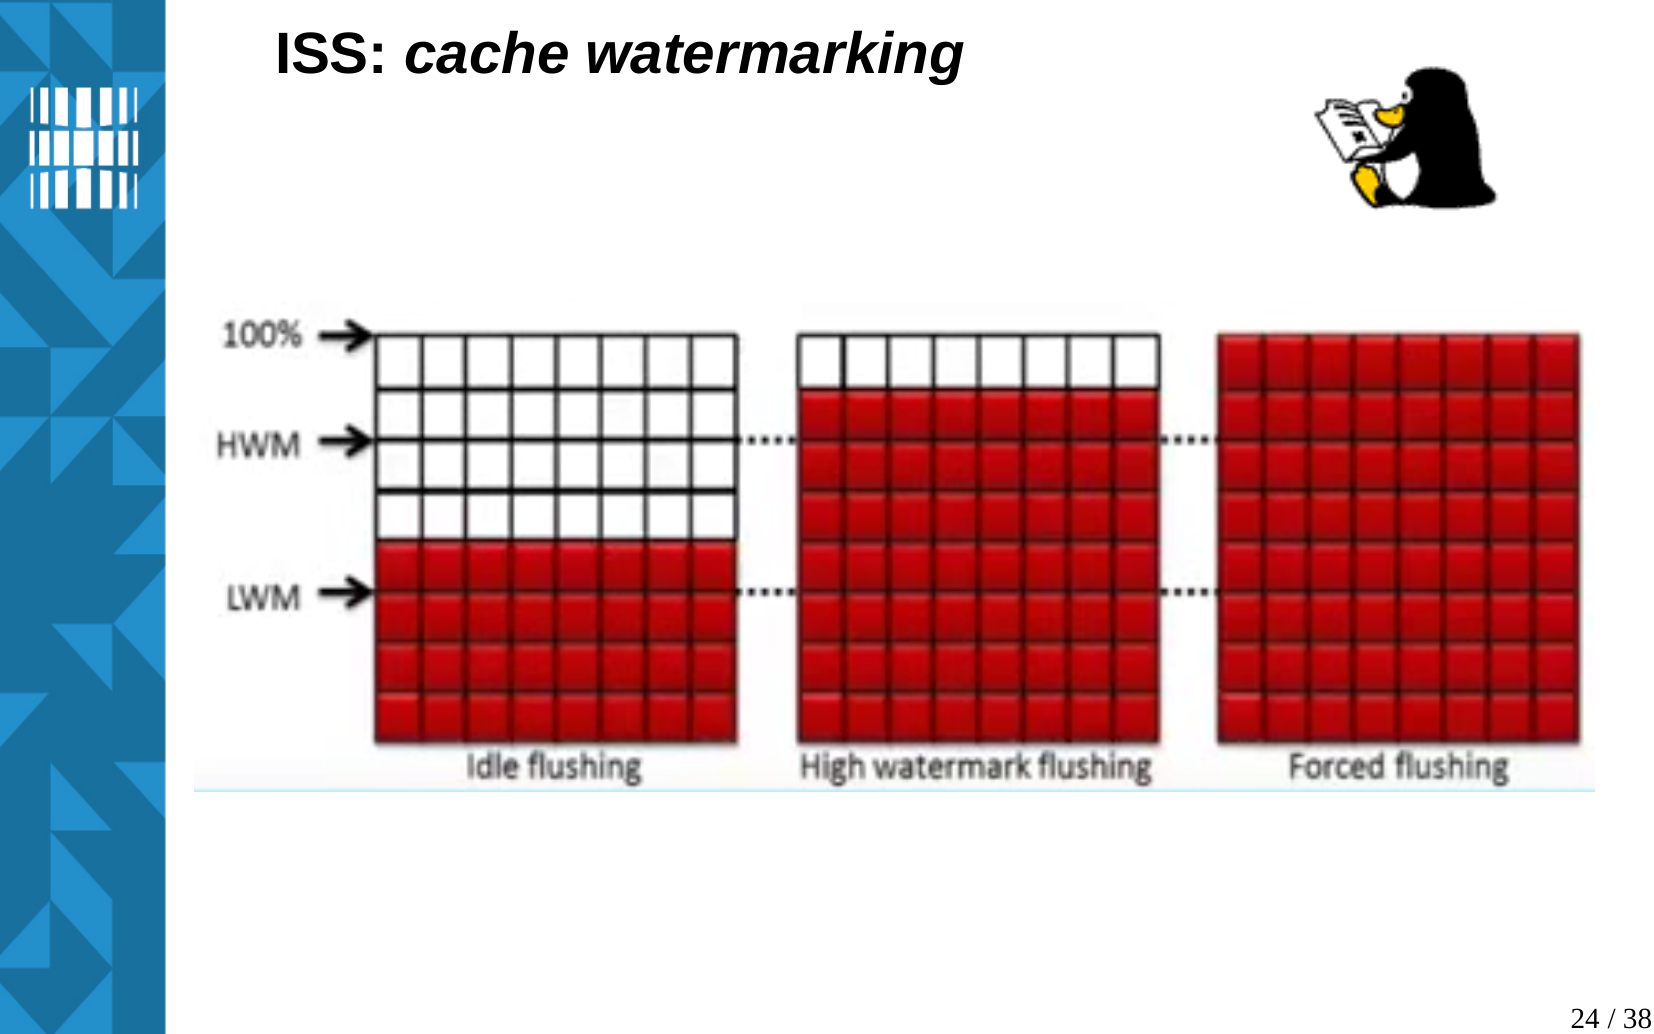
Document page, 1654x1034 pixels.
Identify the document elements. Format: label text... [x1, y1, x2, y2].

picture [194, 298, 1595, 792]
title ISS: cache watermarking [274, 11, 1573, 95]
picture [1299, 23, 1518, 221]
